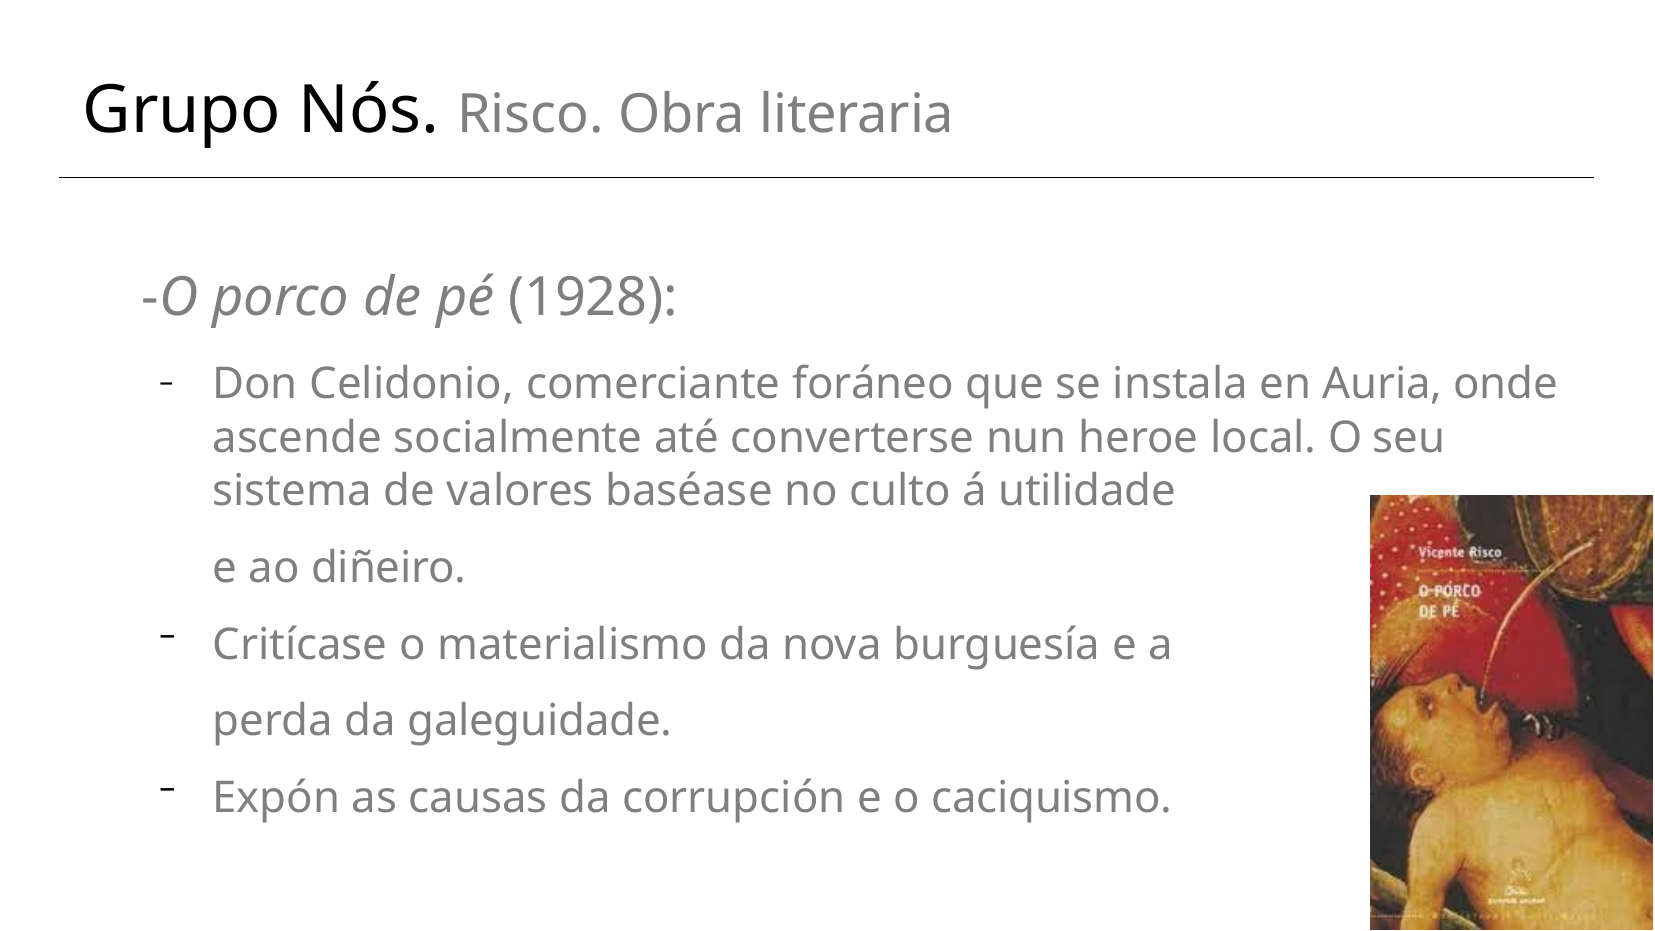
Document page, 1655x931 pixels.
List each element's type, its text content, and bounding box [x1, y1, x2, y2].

title Grupo Nós. Risco. Obra literaria [80, 63, 1256, 167]
picture [1370, 495, 1653, 931]
text_box -O porco de pé (1928): [139, 259, 783, 327]
text_box – Don Celidonio, comerciante foráneo que se instala en Auria, onde ascende socialmente até converterse nun heroe local. O seu sistema de valores baséase no culto á utilidade e ao diñeiro. Critícase o materialismo da nova burguesía e a perda da galeguidade. Expón as causas da corrupción e o caciquismo. [157, 348, 1571, 822]
